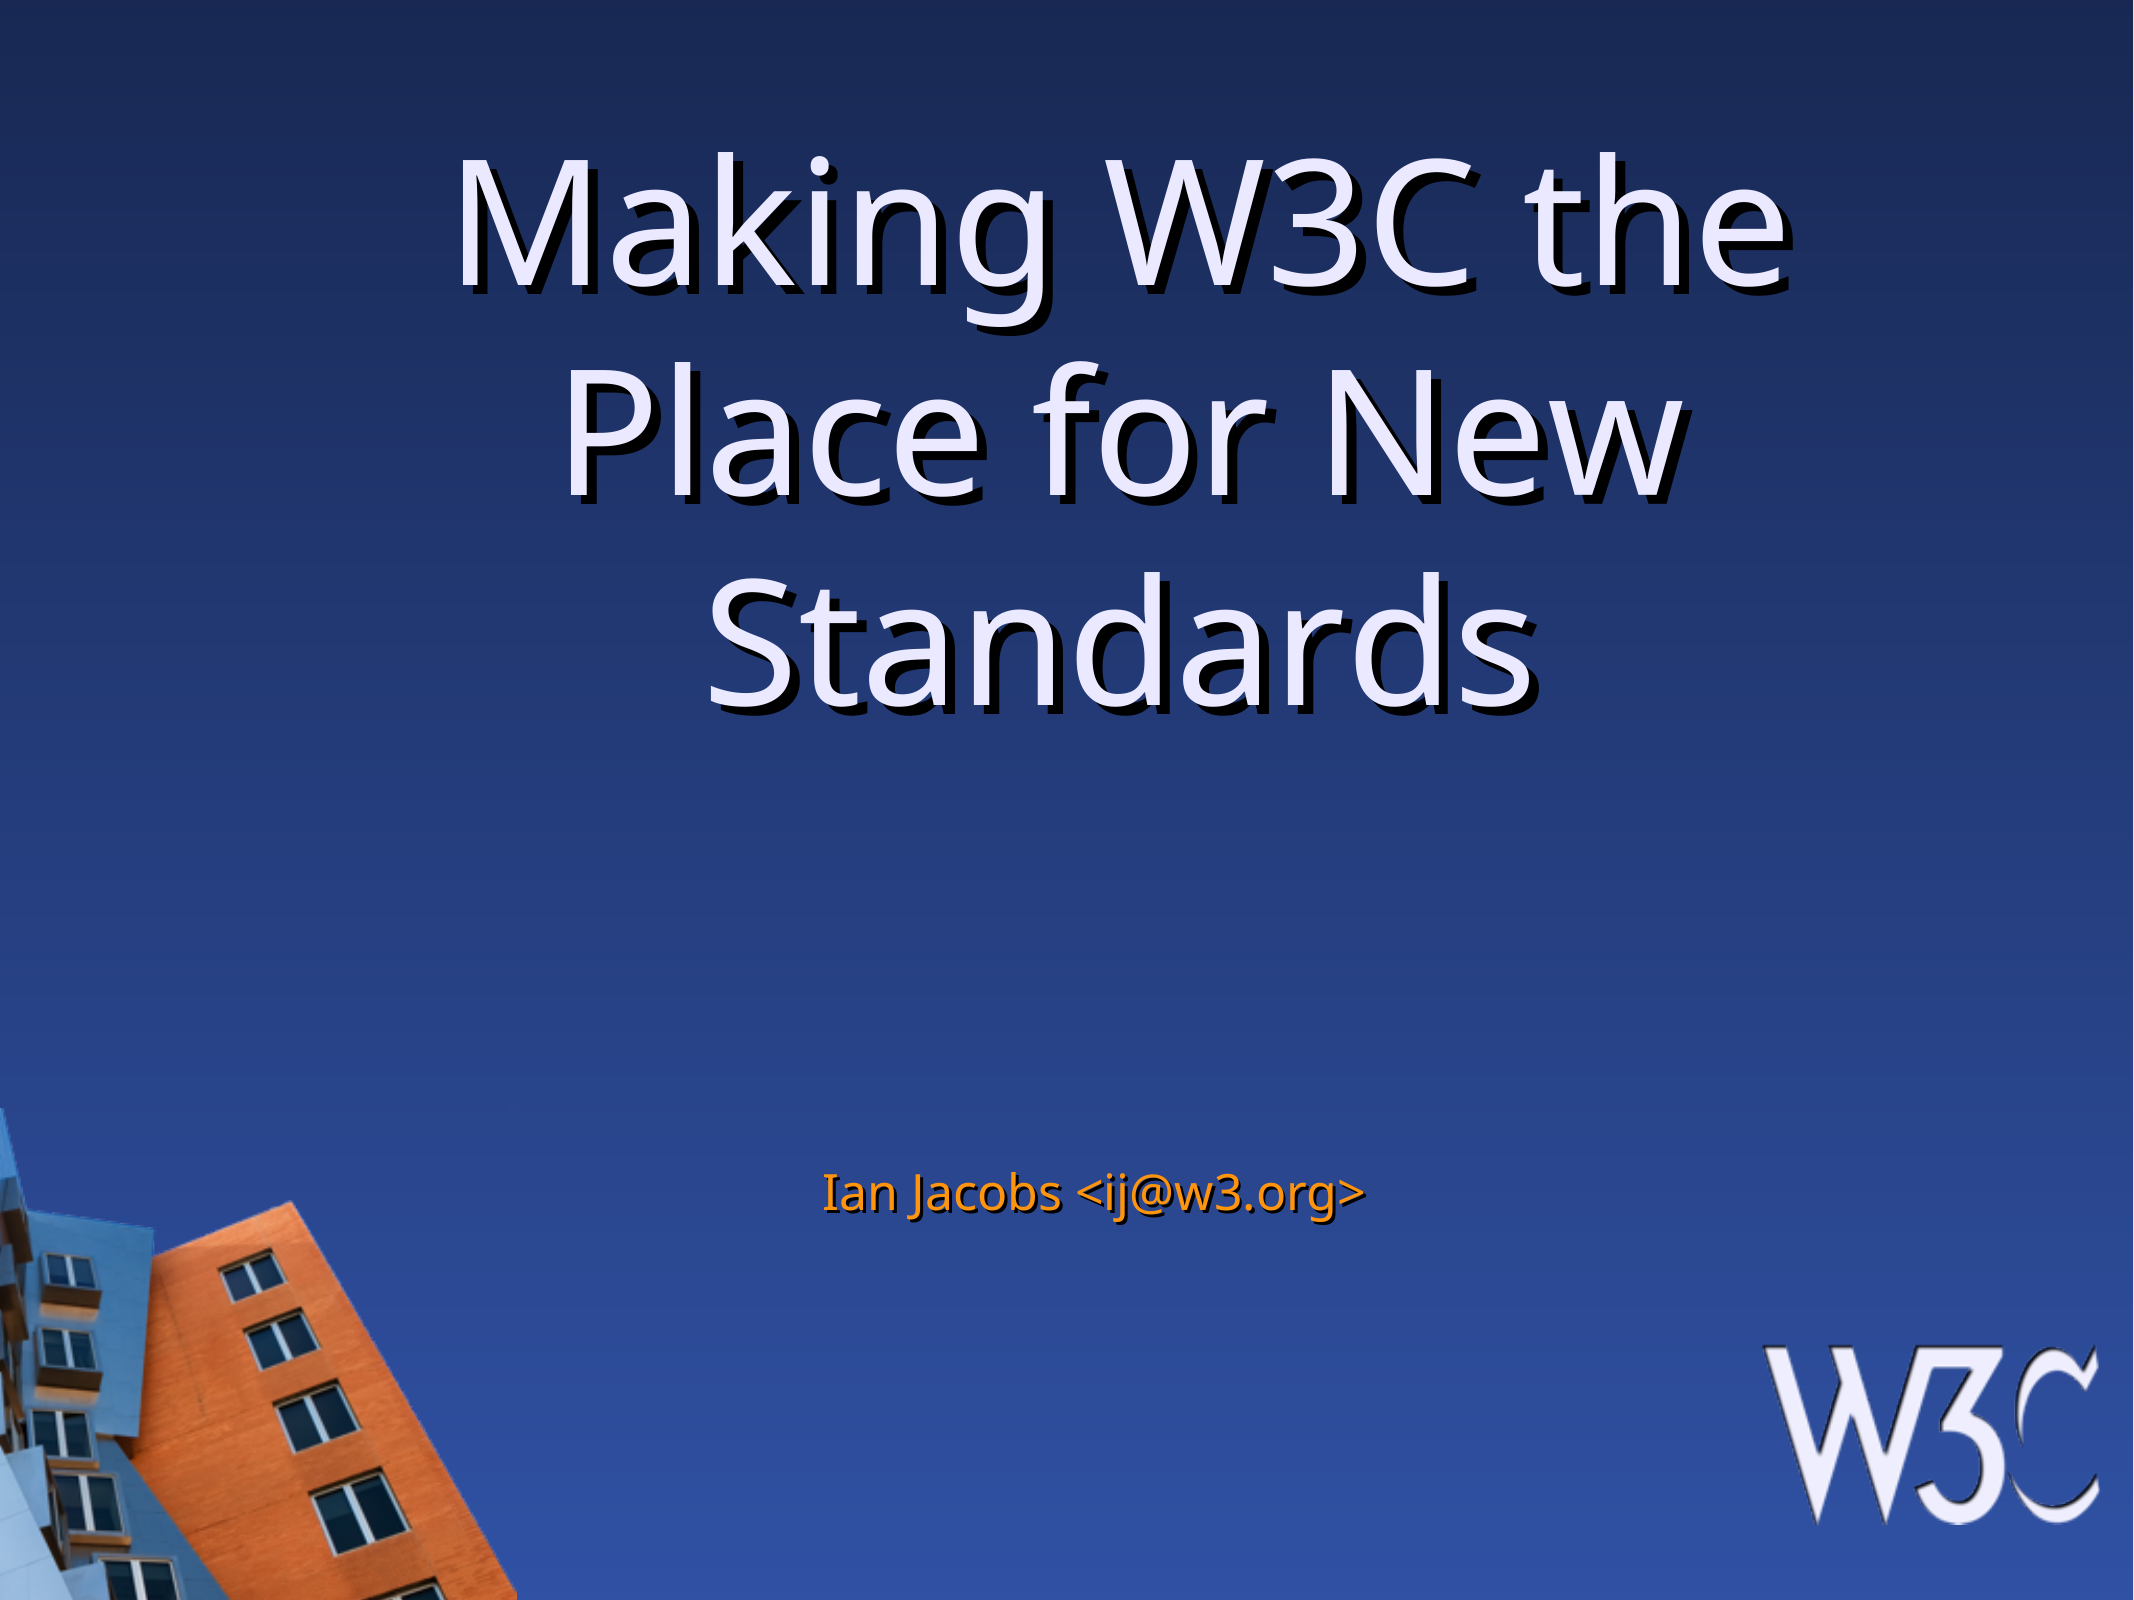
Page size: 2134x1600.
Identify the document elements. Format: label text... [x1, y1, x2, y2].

list Ian Jacobs <ij@w3.org> [236, 1092, 1953, 1279]
picture [0, 1108, 517, 1600]
title Making W3C the Place for New Standards [261, 101, 1979, 749]
picture [1762, 1344, 2100, 1525]
